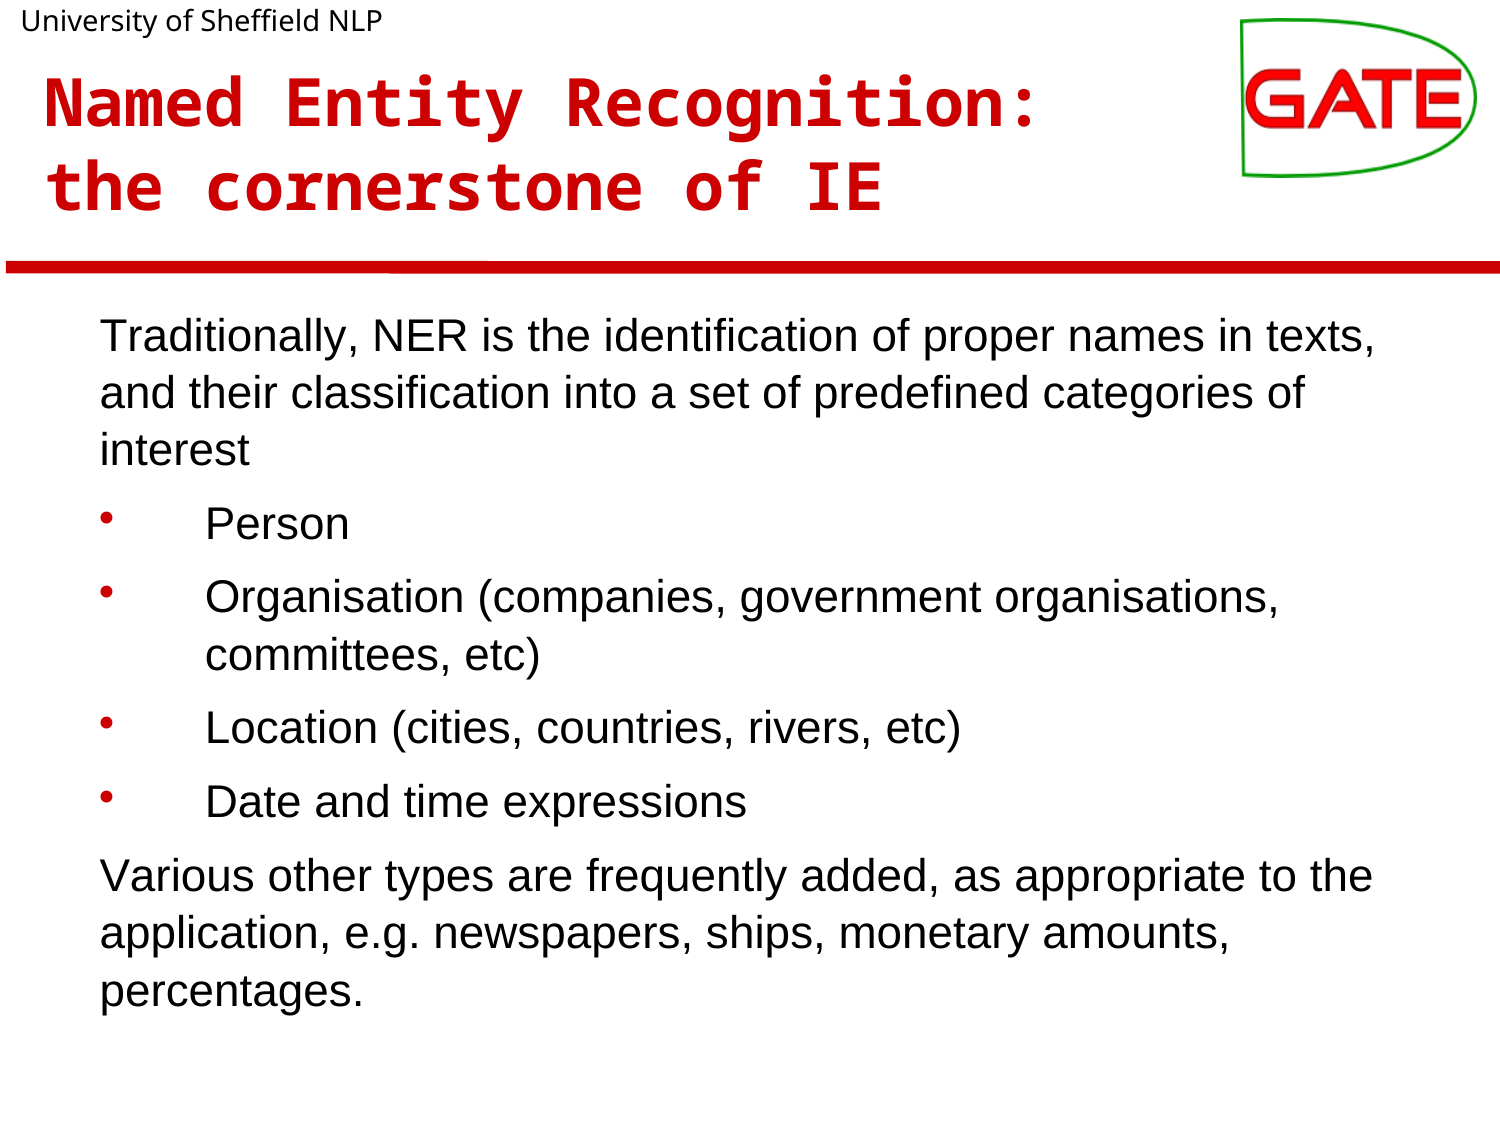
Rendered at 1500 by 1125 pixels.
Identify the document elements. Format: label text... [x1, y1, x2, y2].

text_box Traditionally, NER is the identification of proper names in texts, and their classification into a set of predefined categories of interest Person Organisation (companies, government organisations, committees, etc) Location (cities, countries, rivers, etc) Date and time expressions Various other types are frequently added, as appropriate to the application, e.g. newspapers, ships, monetary amounts, percentages. [67, 295, 1418, 1110]
picture [1240, 18, 1477, 178]
text_box Named Entity Recognition: the cornerstone of IE [29, 32, 1407, 248]
